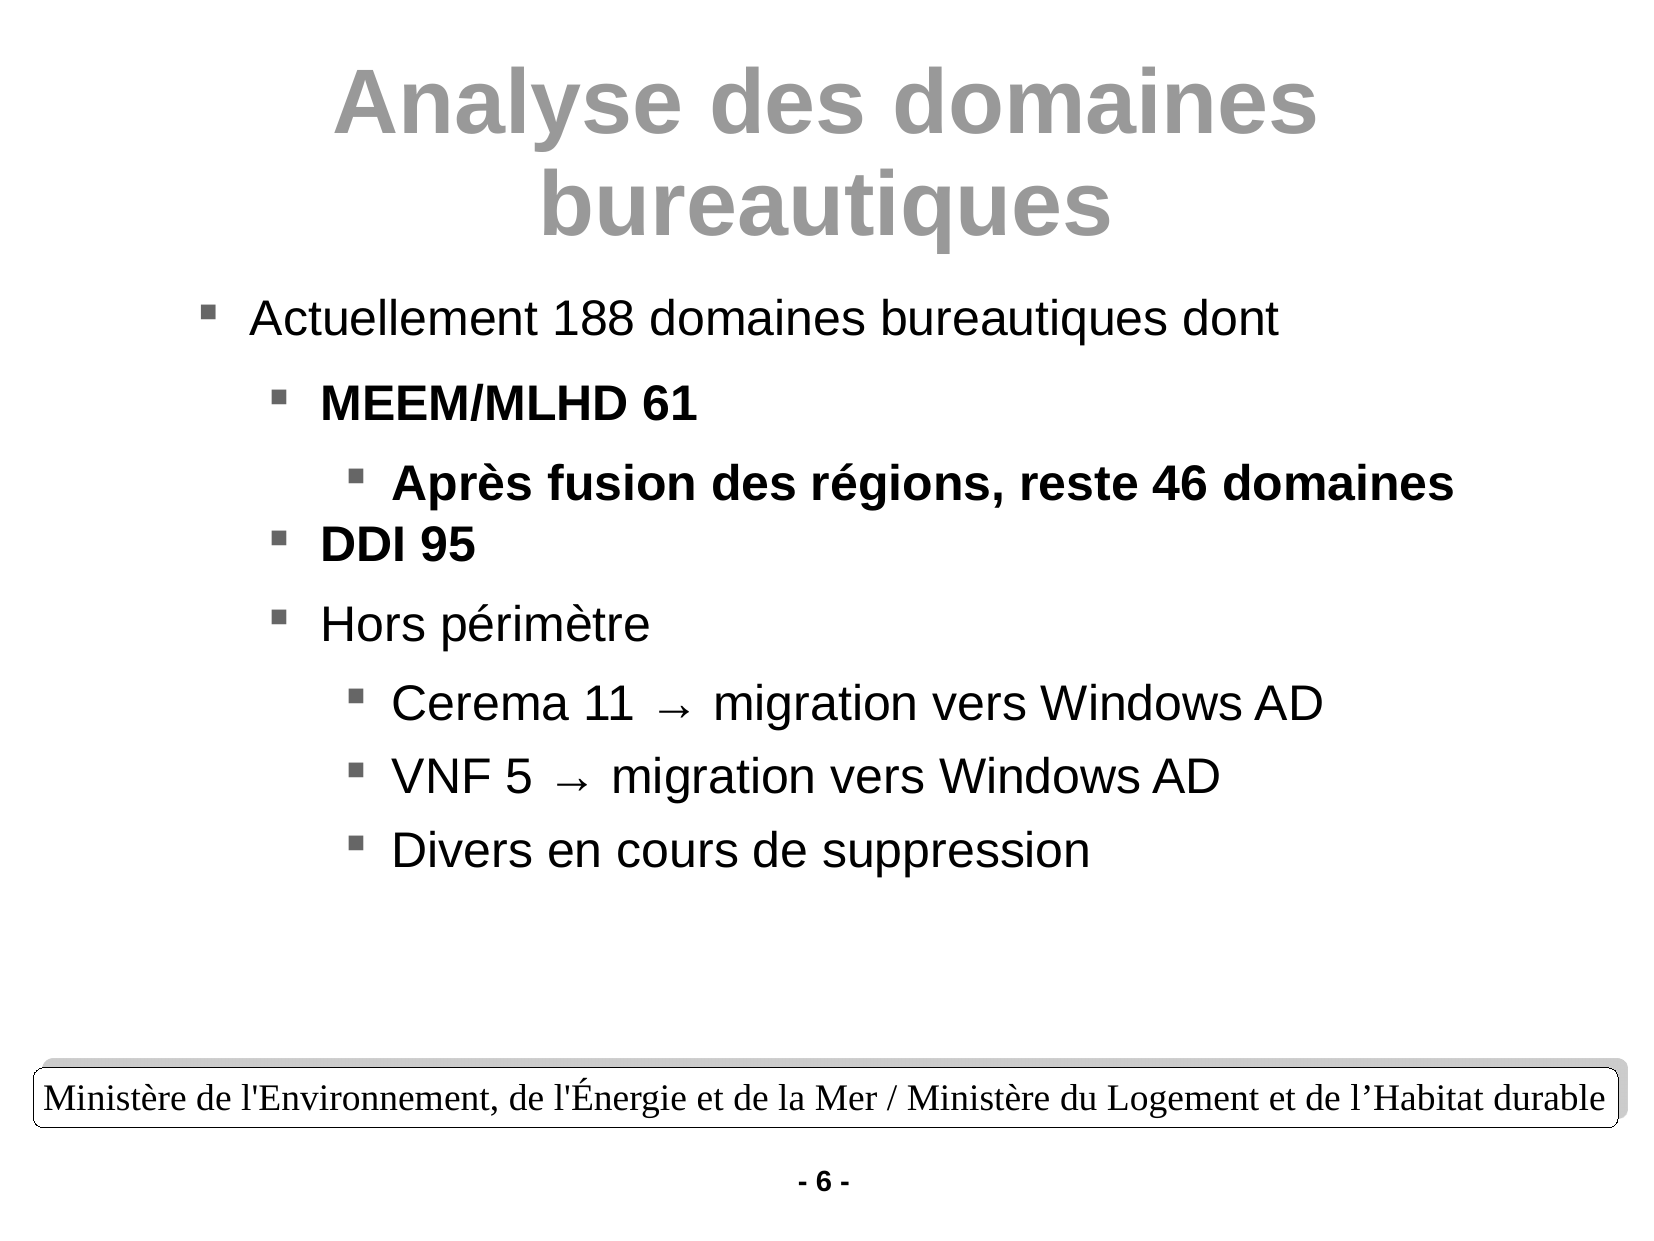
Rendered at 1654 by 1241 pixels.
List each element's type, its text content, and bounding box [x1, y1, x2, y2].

title Analyse des domaines bureautiques [82, 49, 1571, 257]
list Actuellement 188 domaines bureautiques dont MEEM/MLHD 61 Après fusion des régions, reste 46 domaines DDI 95 Hors périmètre Cerema 11 → migration vers Windows AD VNF 5 → migration vers Windows AD Divers en cours de suppression [179, 290, 1509, 1025]
